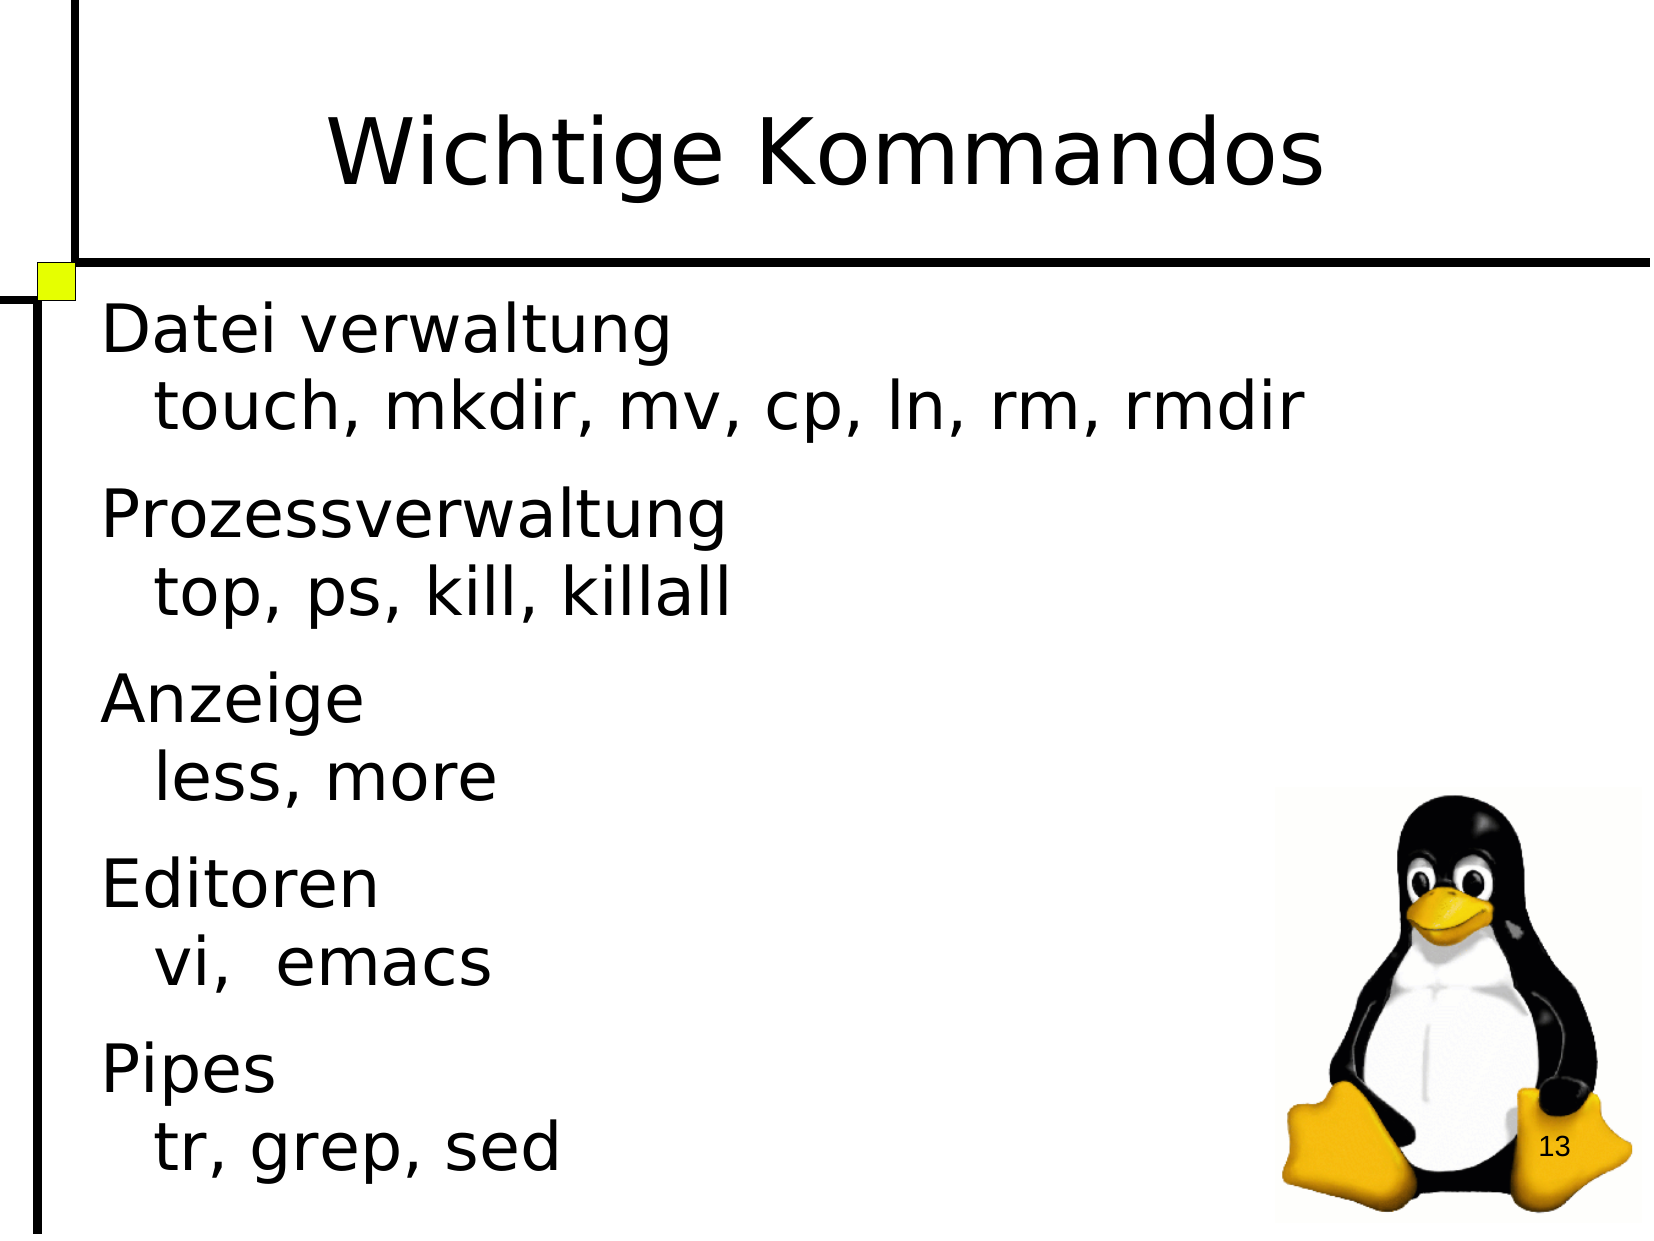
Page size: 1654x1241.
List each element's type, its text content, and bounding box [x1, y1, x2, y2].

title Wichtige Kommandos [82, 49, 1571, 257]
list Datei verwaltung touch, mkdir, mv, cp, ln, rm, rmdir Prozessverwaltung top, ps, kill, killall Anzeige less, more Editoren vi, emacs Pipes tr, grep, sed [82, 290, 1571, 1187]
picture [1275, 787, 1642, 1223]
